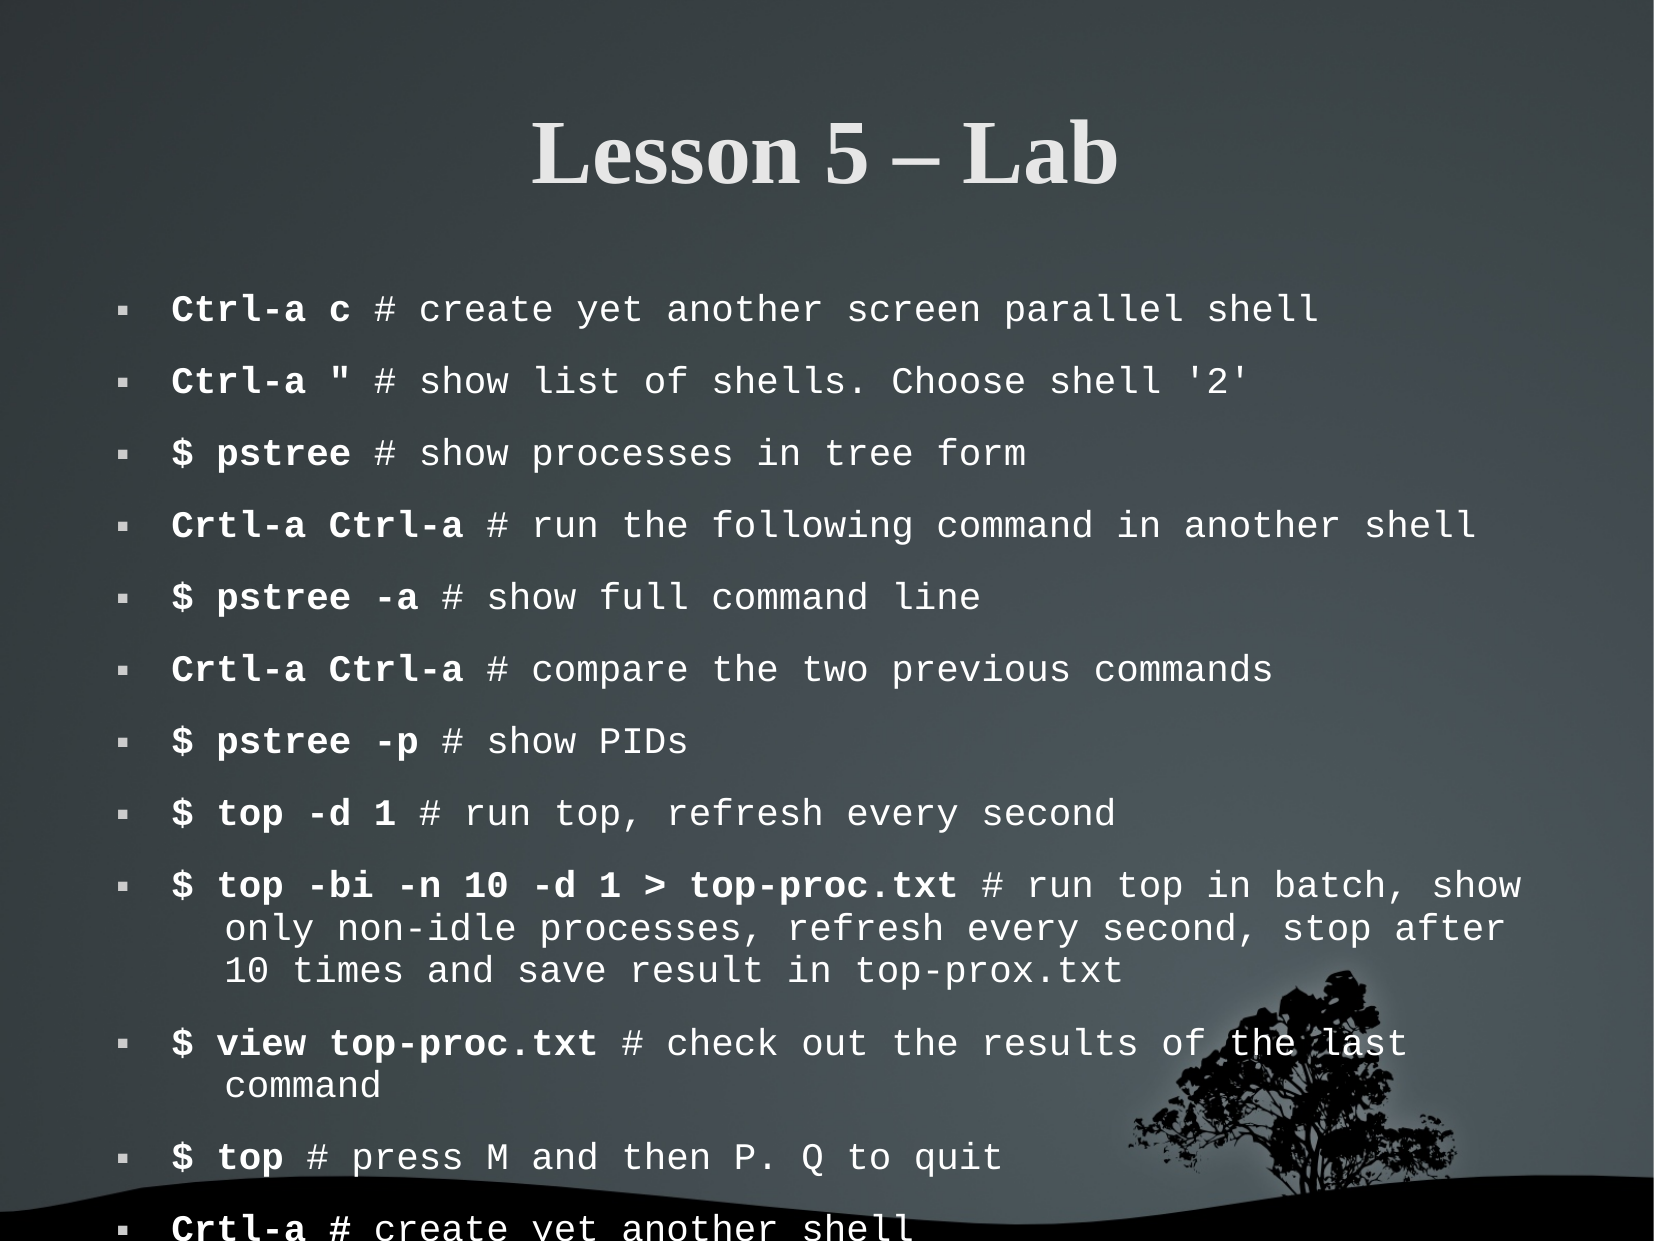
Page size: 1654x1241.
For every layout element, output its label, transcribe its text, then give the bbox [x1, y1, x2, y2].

title Lesson 5 – Lab [82, 49, 1571, 257]
picture [830, 1223, 839, 1241]
picture [627, 1231, 636, 1239]
picture [492, 1223, 503, 1229]
picture [290, 1232, 297, 1238]
picture [739, 1223, 750, 1229]
picture [447, 1231, 456, 1239]
picture [852, 1223, 863, 1229]
picture [0, 0, 1654, 1241]
picture [559, 1223, 570, 1229]
picture [672, 1223, 683, 1239]
picture [334, 1234, 341, 1241]
list Ctrl-a c # create yet another screen parallel shell Ctrl-a " # show list of shells. Choose shell '2' $ pstree # show processes in tree form Crtl-a Ctrl-a # run the following command in another shell $ pstree -a # show full command line Crtl-a Ctrl-a # compare the two previous commands $ pstree -p # show PIDs $ top -d 1 # run top, refresh every second $ top -bi -n 10 -d 1 > top-proc.txt # run top in batch, show only non-idle processes, refresh every second, stop after 10 times and save result in top-prox.txt $ view top-proc.txt # check out the results of the last command $ top # press M and then P. Q to quit Crtl-a # create yet another shell $ ping 8.8.8.8 # Ctrl-c to terminate $ ping 8.8.8.8 > /dev/null 2>&1 # Ctrl-Z to suspend [82, 290, 1571, 1205]
picture [718, 1223, 727, 1241]
picture [424, 1223, 435, 1229]
picture [650, 1223, 659, 1241]
